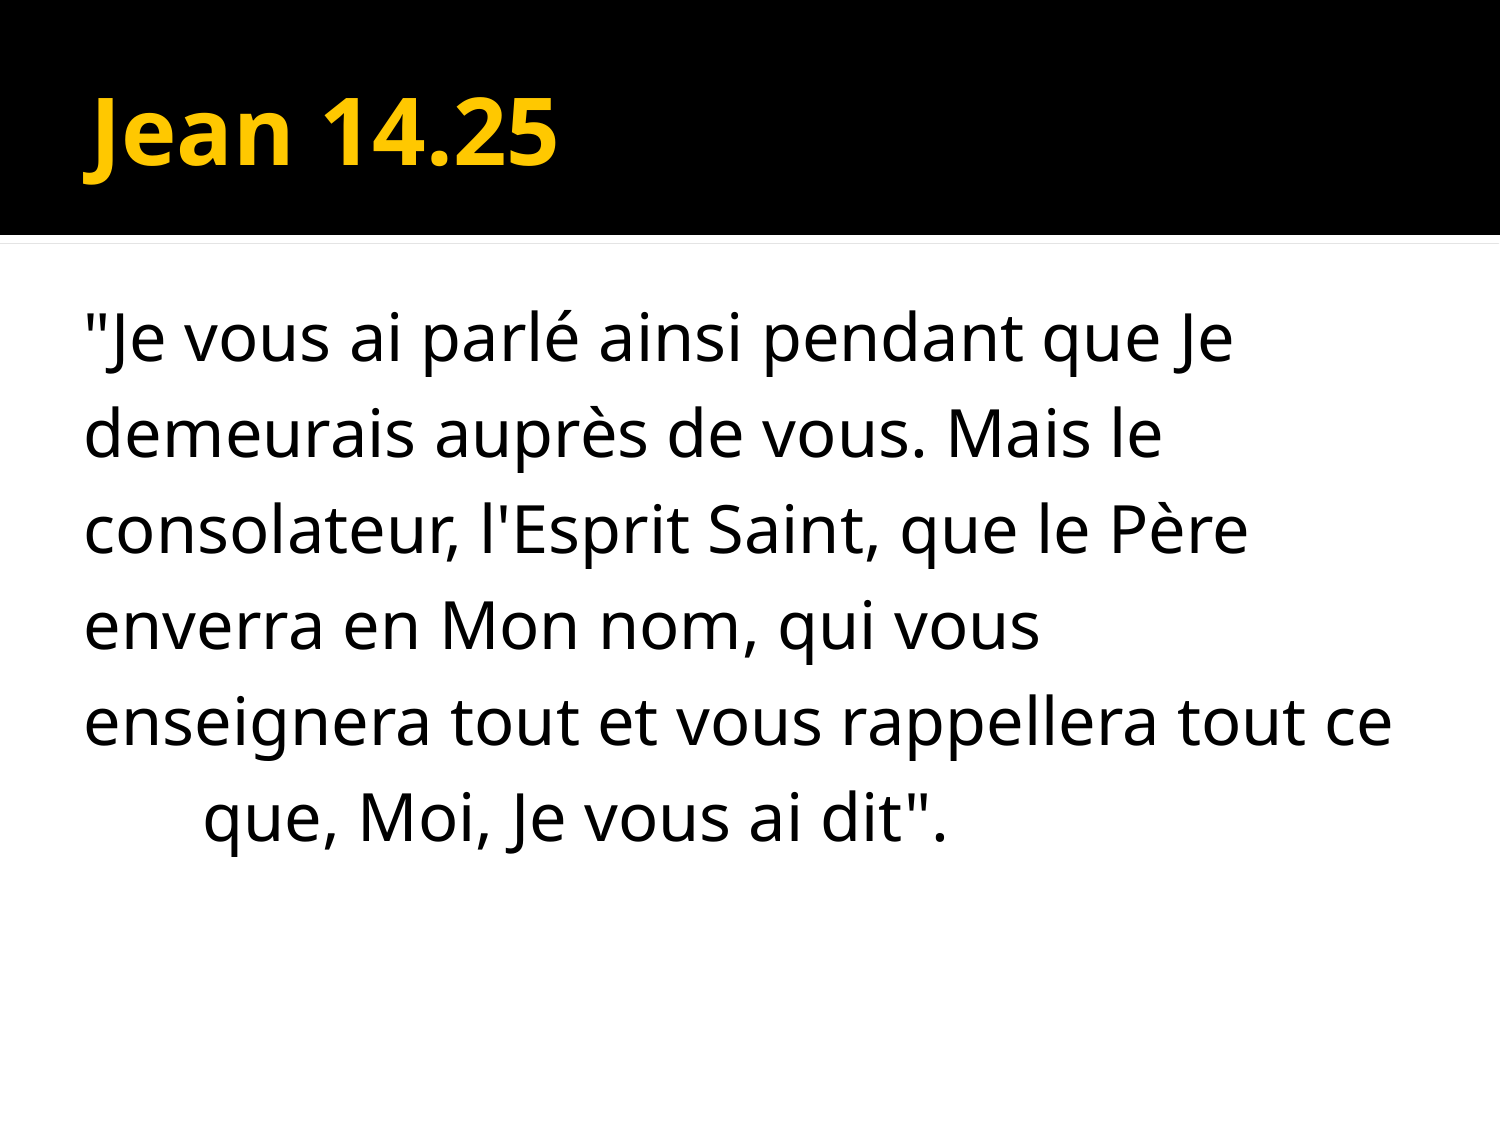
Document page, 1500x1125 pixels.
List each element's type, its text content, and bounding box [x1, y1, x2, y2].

title Jean 14.25 [75, 25, 1426, 232]
list "Je vous ai parlé ainsi pendant que Je demeurais auprès de vous. Mais le consolateur, l'Esprit Saint, que le Père enverra en Mon nom, qui vous enseignera tout et vous rappellera tout ce que, Moi, Je vous ai dit". [75, 263, 1425, 916]
